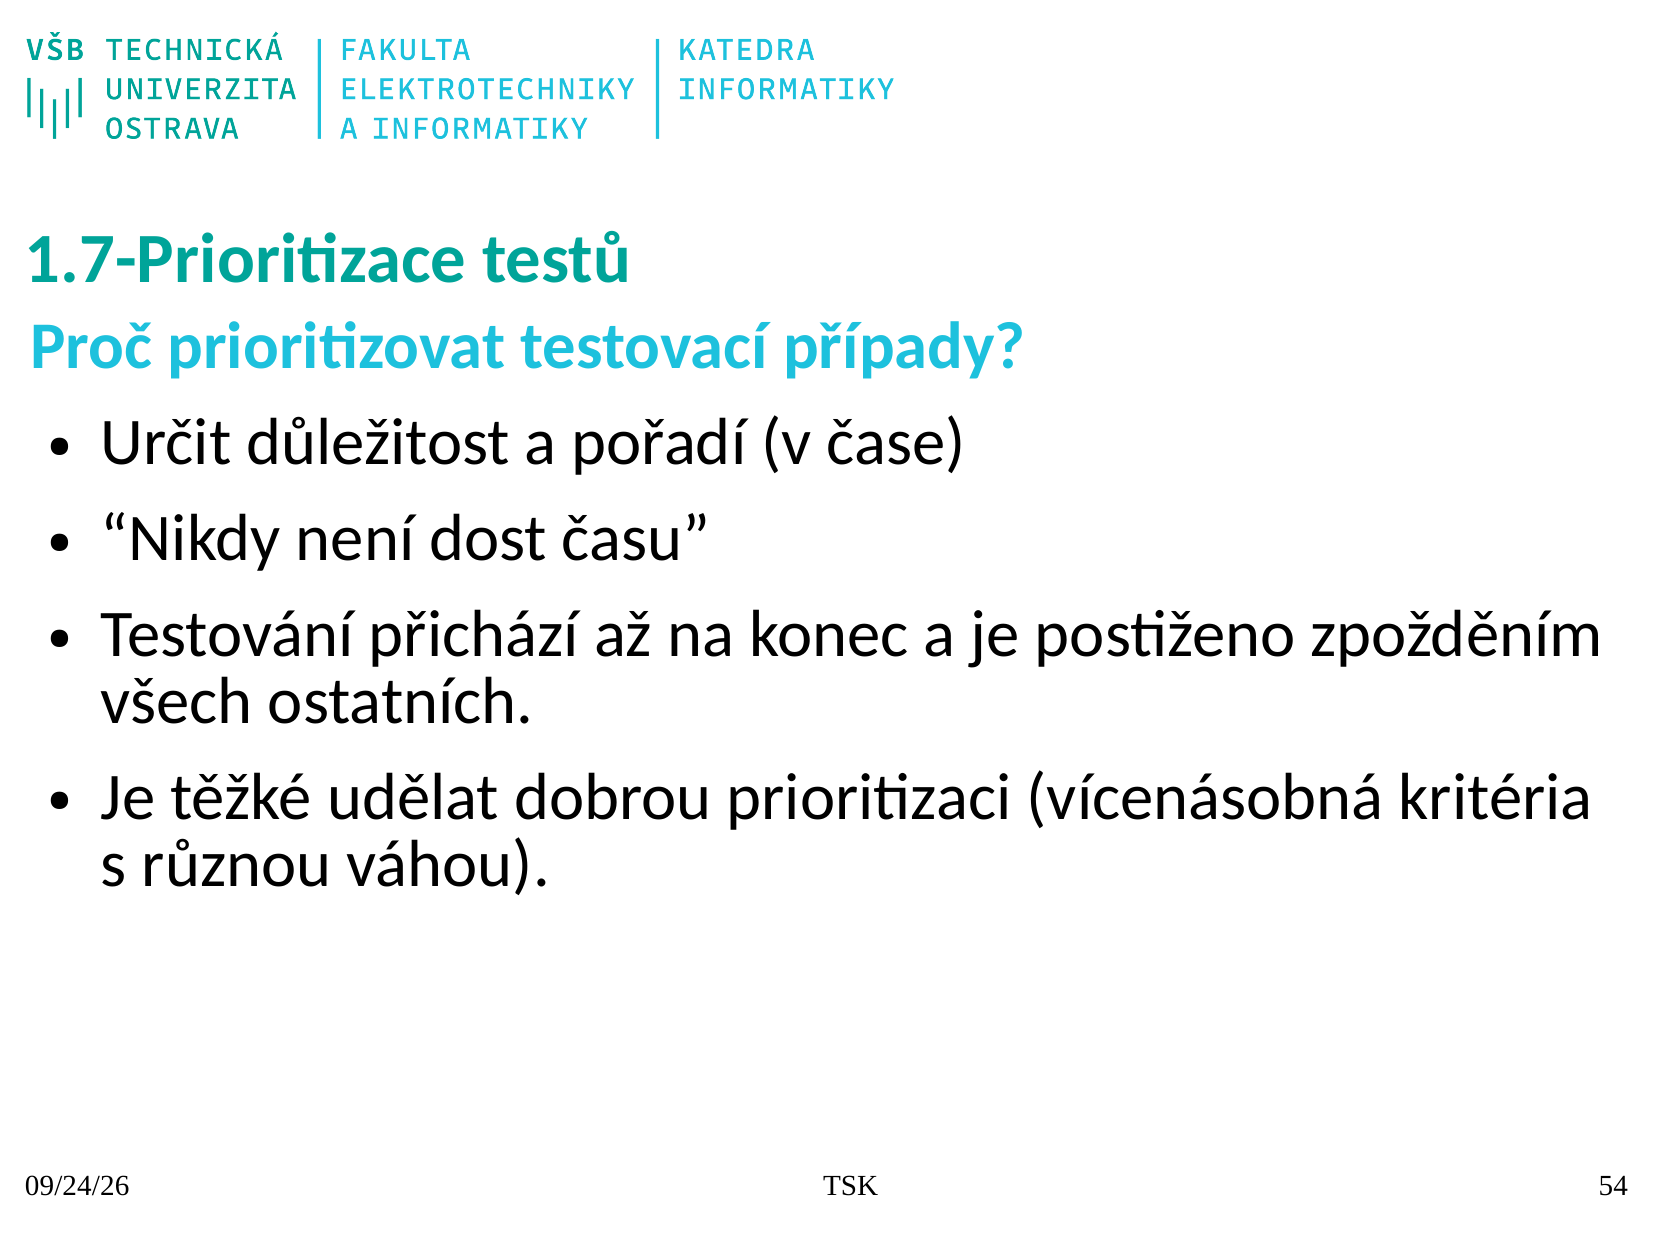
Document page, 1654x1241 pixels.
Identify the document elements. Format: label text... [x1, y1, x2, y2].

title 1.7-Prioritizace testů [24, 169, 1629, 300]
list Proč prioritizovat testovací případy? Určit důležitost a pořadí (v čase) “Nikdy není dost času” Testování přichází až na konec a je postiženo zpožděním všech ostatních. Je těžké udělat dobrou prioritizaci (vícenásobná kritéria s různou váhou). [30, 318, 1629, 1146]
picture [26, 31, 894, 139]
